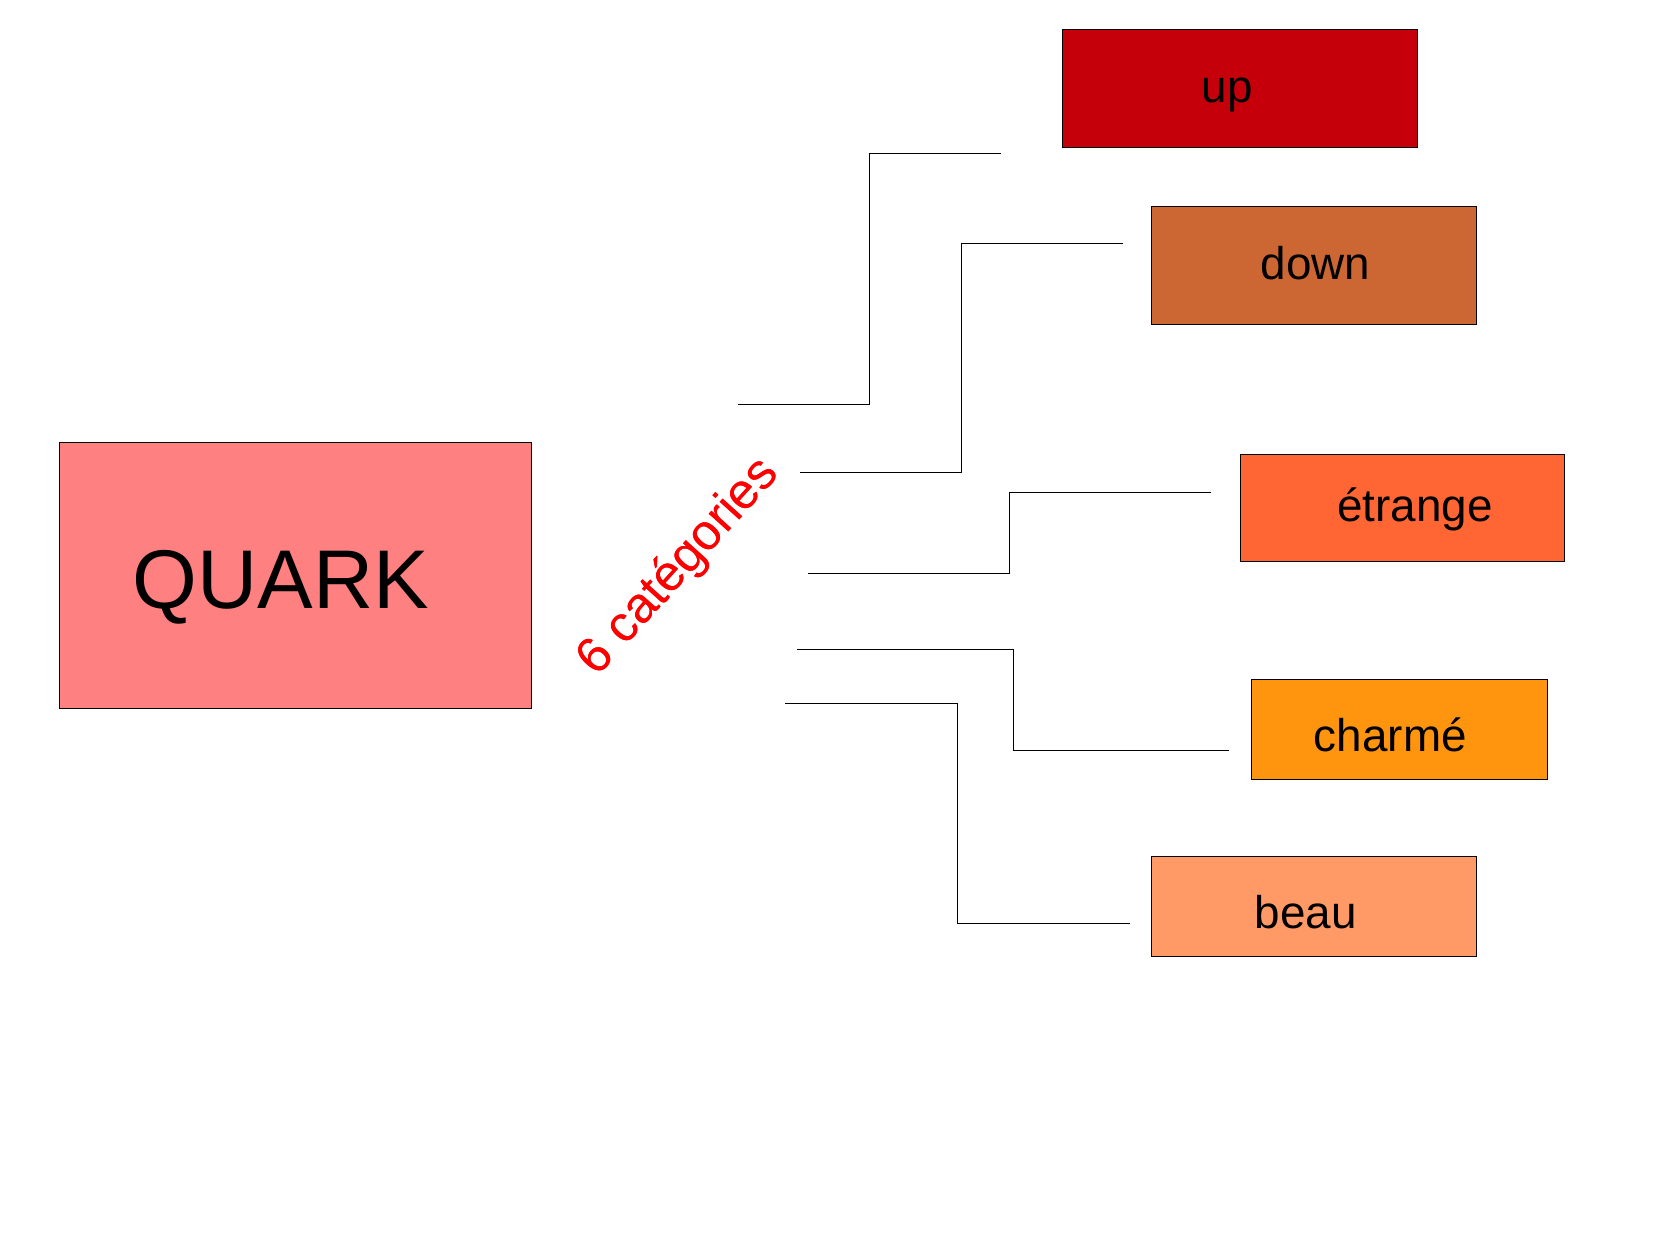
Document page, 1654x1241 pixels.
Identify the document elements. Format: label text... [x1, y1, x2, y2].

text_box down [1246, 230, 1394, 297]
text_box [1151, 206, 1477, 325]
text_box beau [1240, 879, 1477, 946]
text_box [1240, 454, 1565, 562]
text_box [1251, 679, 1548, 780]
text_box up [1187, 53, 1365, 119]
text_box 6 catégories [548, 411, 819, 701]
text_box [1151, 856, 1477, 957]
text_box [1062, 29, 1418, 148]
text_box charmé [1299, 702, 1536, 769]
text_box étrange [1322, 472, 1560, 539]
text_box [59, 442, 532, 709]
text_box QUARK [118, 525, 562, 680]
